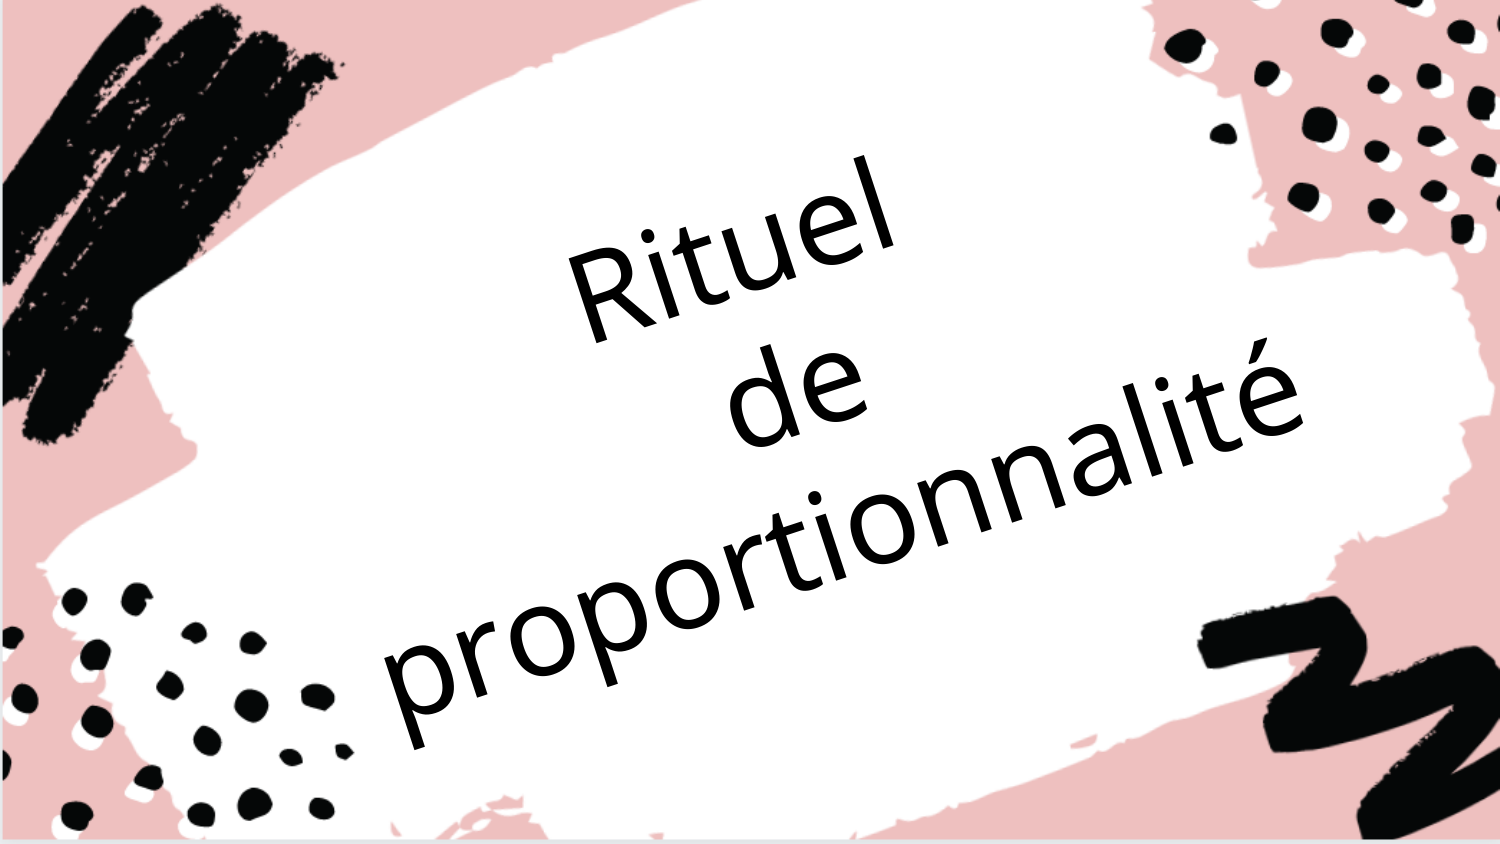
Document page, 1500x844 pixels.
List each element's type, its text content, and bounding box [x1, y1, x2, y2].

picture [0, 0, 1500, 844]
text_box Rituel de proportionnalité [175, 0, 1410, 796]
